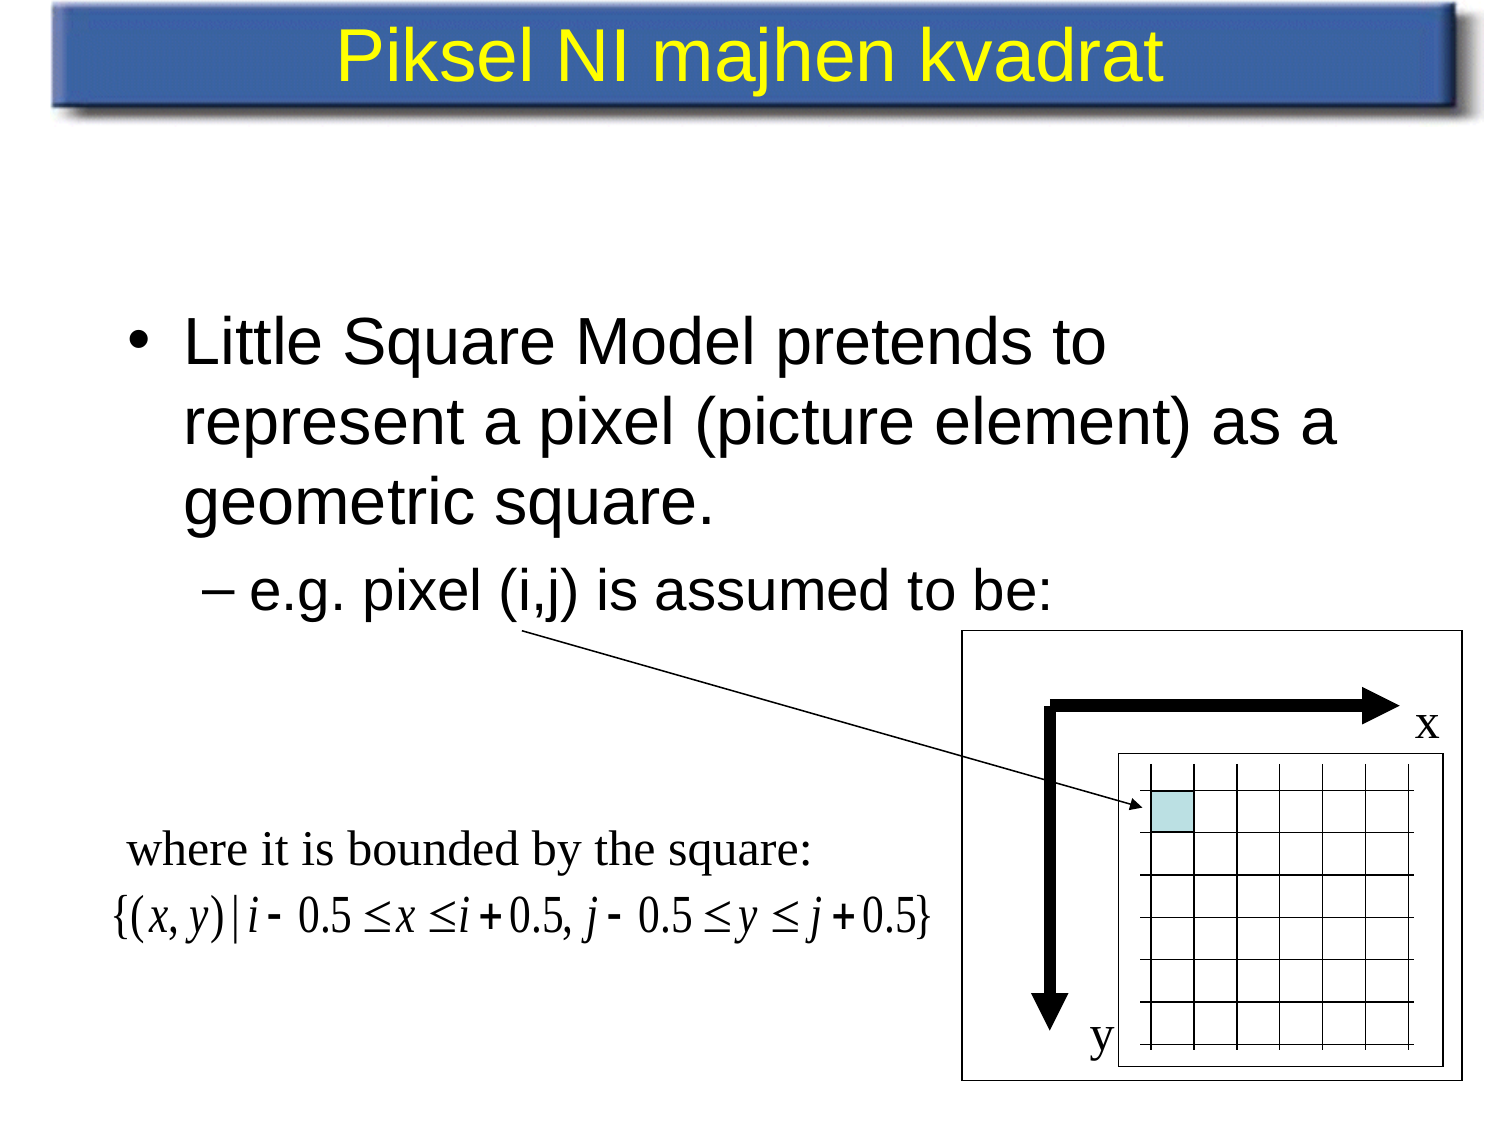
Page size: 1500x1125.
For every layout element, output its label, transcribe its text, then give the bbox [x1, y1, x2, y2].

text_box x [1400, 680, 1455, 757]
text_box where it is bounded by the square: [111, 807, 915, 883]
list Little Square Model pretends to represent a pixel (picture element) as a geometric square. e.g. pixel (i,j) is assumed to be: [112, 290, 1388, 1000]
chart [108, 883, 940, 955]
text_box [962, 630, 1463, 1081]
picture [50, 0, 1484, 127]
text_box y [1074, 993, 1130, 1069]
title Piksel NI majhen kvadrat [75, 0, 1426, 105]
